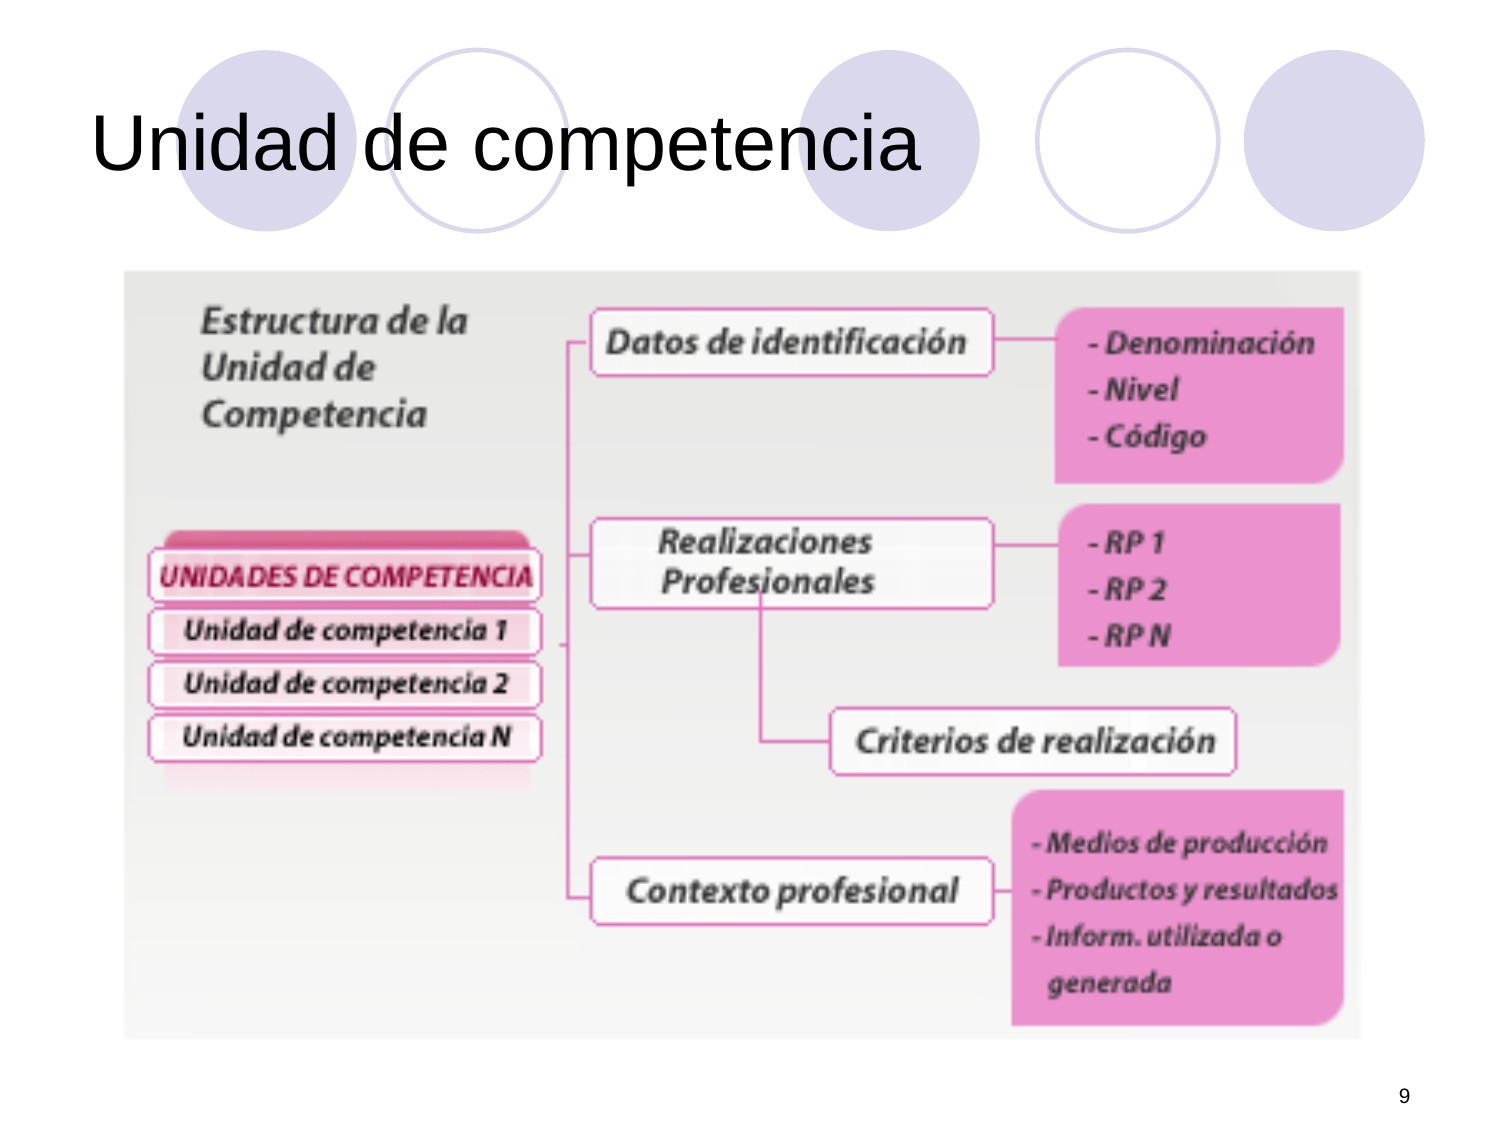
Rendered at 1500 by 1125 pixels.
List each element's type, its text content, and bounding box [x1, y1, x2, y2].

title Unidad de competencia [75, 45, 1426, 233]
text_box [112, 262, 1375, 1057]
text_box <number> [1074, 1074, 1426, 1101]
